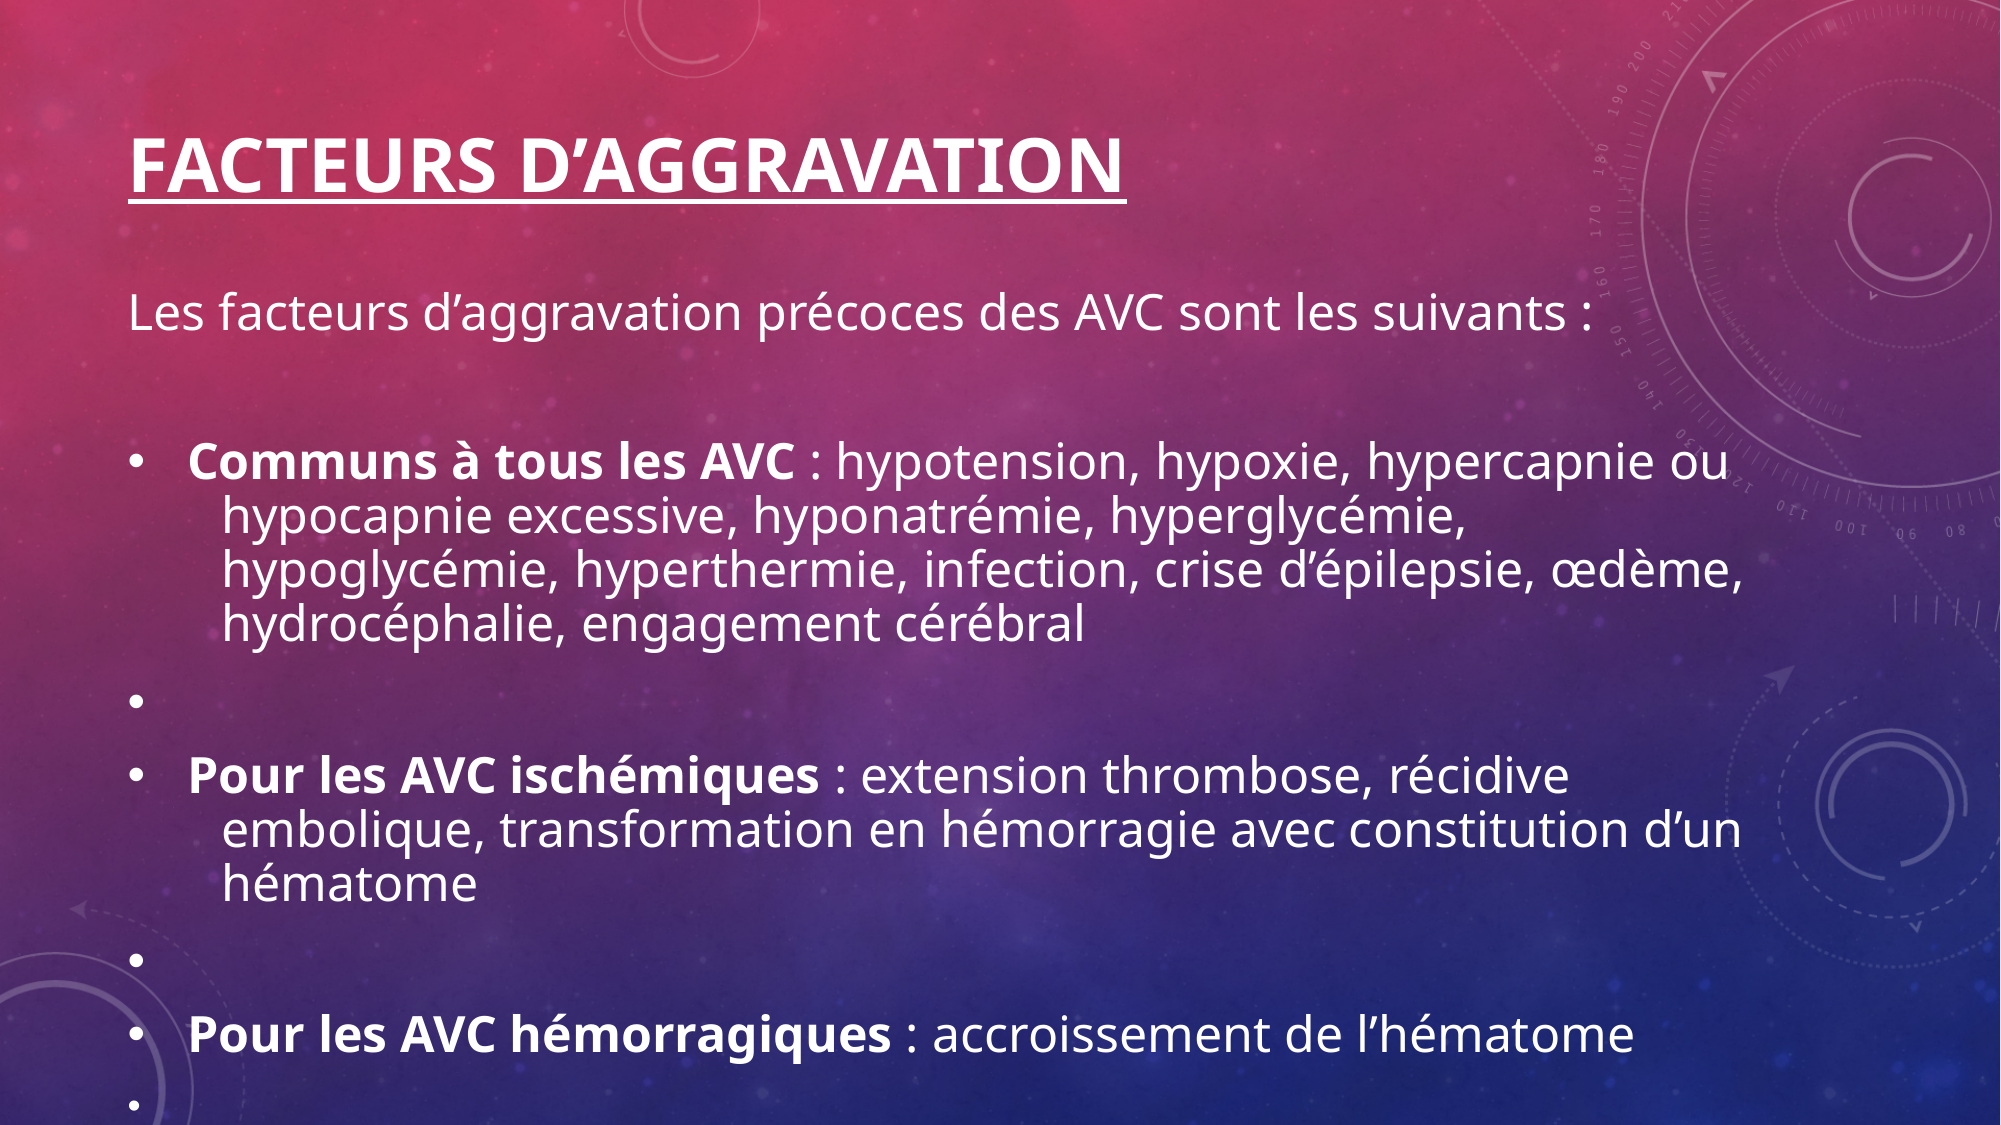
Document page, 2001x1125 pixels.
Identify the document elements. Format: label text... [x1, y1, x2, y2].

list Les facteurs d’aggravation précoces des AVC sont les suivants : Communs à tous les AVC : hypotension, hypoxie, hypercapnie ou hypocapnie excessive, hyponatrémie, hyperglycémie, hypoglycémie, hyperthermie, infection, crise d’épilepsie, œdème, hydrocéphalie, engagement cérébral Pour les AVC ischémiques : extension thrombose, récidive embolique, transformation en hémorragie avec constitution d’un hématome Pour les AVC hémorragiques : accroissement de l’hématome [112, 279, 1775, 1079]
title Facteurs d’aggravation [112, 99, 1775, 227]
